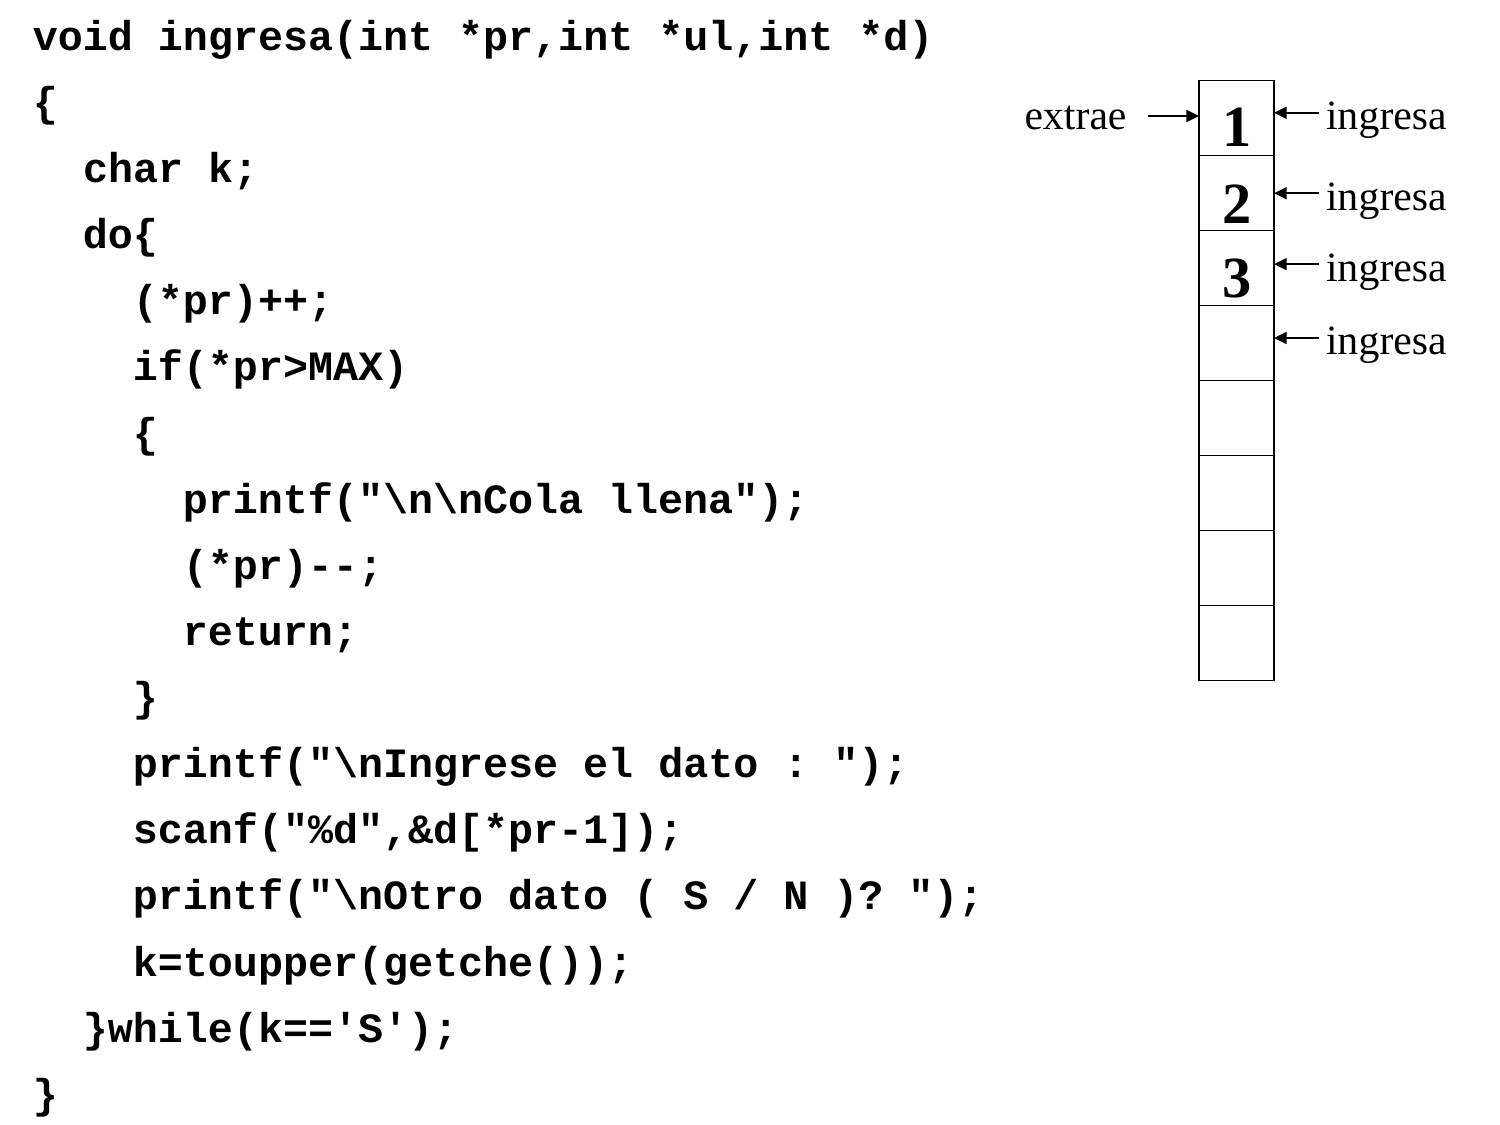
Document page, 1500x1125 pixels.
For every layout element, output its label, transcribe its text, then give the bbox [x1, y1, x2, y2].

text_box if(*pr>MAX) [18, 331, 423, 397]
text_box [1198, 80, 1275, 681]
text_box scanf("%d",&d[*pr-1]); [18, 794, 698, 860]
text_box char k; [18, 133, 273, 199]
text_box } [18, 662, 173, 728]
text_box ingresa [1311, 160, 1467, 206]
text_box ingresa [1311, 80, 1467, 126]
text_box { [18, 66, 73, 133]
text_box 1 [1207, 88, 1267, 148]
text_box extrae [1009, 80, 1167, 124]
text_box 3 [1207, 238, 1267, 299]
text_box { [18, 397, 173, 463]
text_box printf("\nOtro dato ( S / N )? "); [18, 860, 998, 927]
text_box (*pr)++; [18, 265, 348, 331]
text_box 2 [1207, 165, 1267, 225]
text_box do{ [18, 199, 173, 265]
text_box return; [18, 596, 373, 662]
text_box void ingresa(int *pr,int *ul,int *d) [18, 0, 948, 67]
text_box ingresa [1311, 305, 1467, 351]
text_box k=toupper(getche()); [18, 926, 648, 993]
text_box }while(k=='S'); [18, 992, 473, 1059]
text_box ingresa [1311, 231, 1467, 277]
text_box } [18, 1059, 73, 1125]
text_box printf("\nIngrese el dato : "); [18, 728, 923, 794]
text_box (*pr)--; [18, 529, 398, 596]
text_box printf("\n\nCola llena"); [18, 463, 823, 530]
